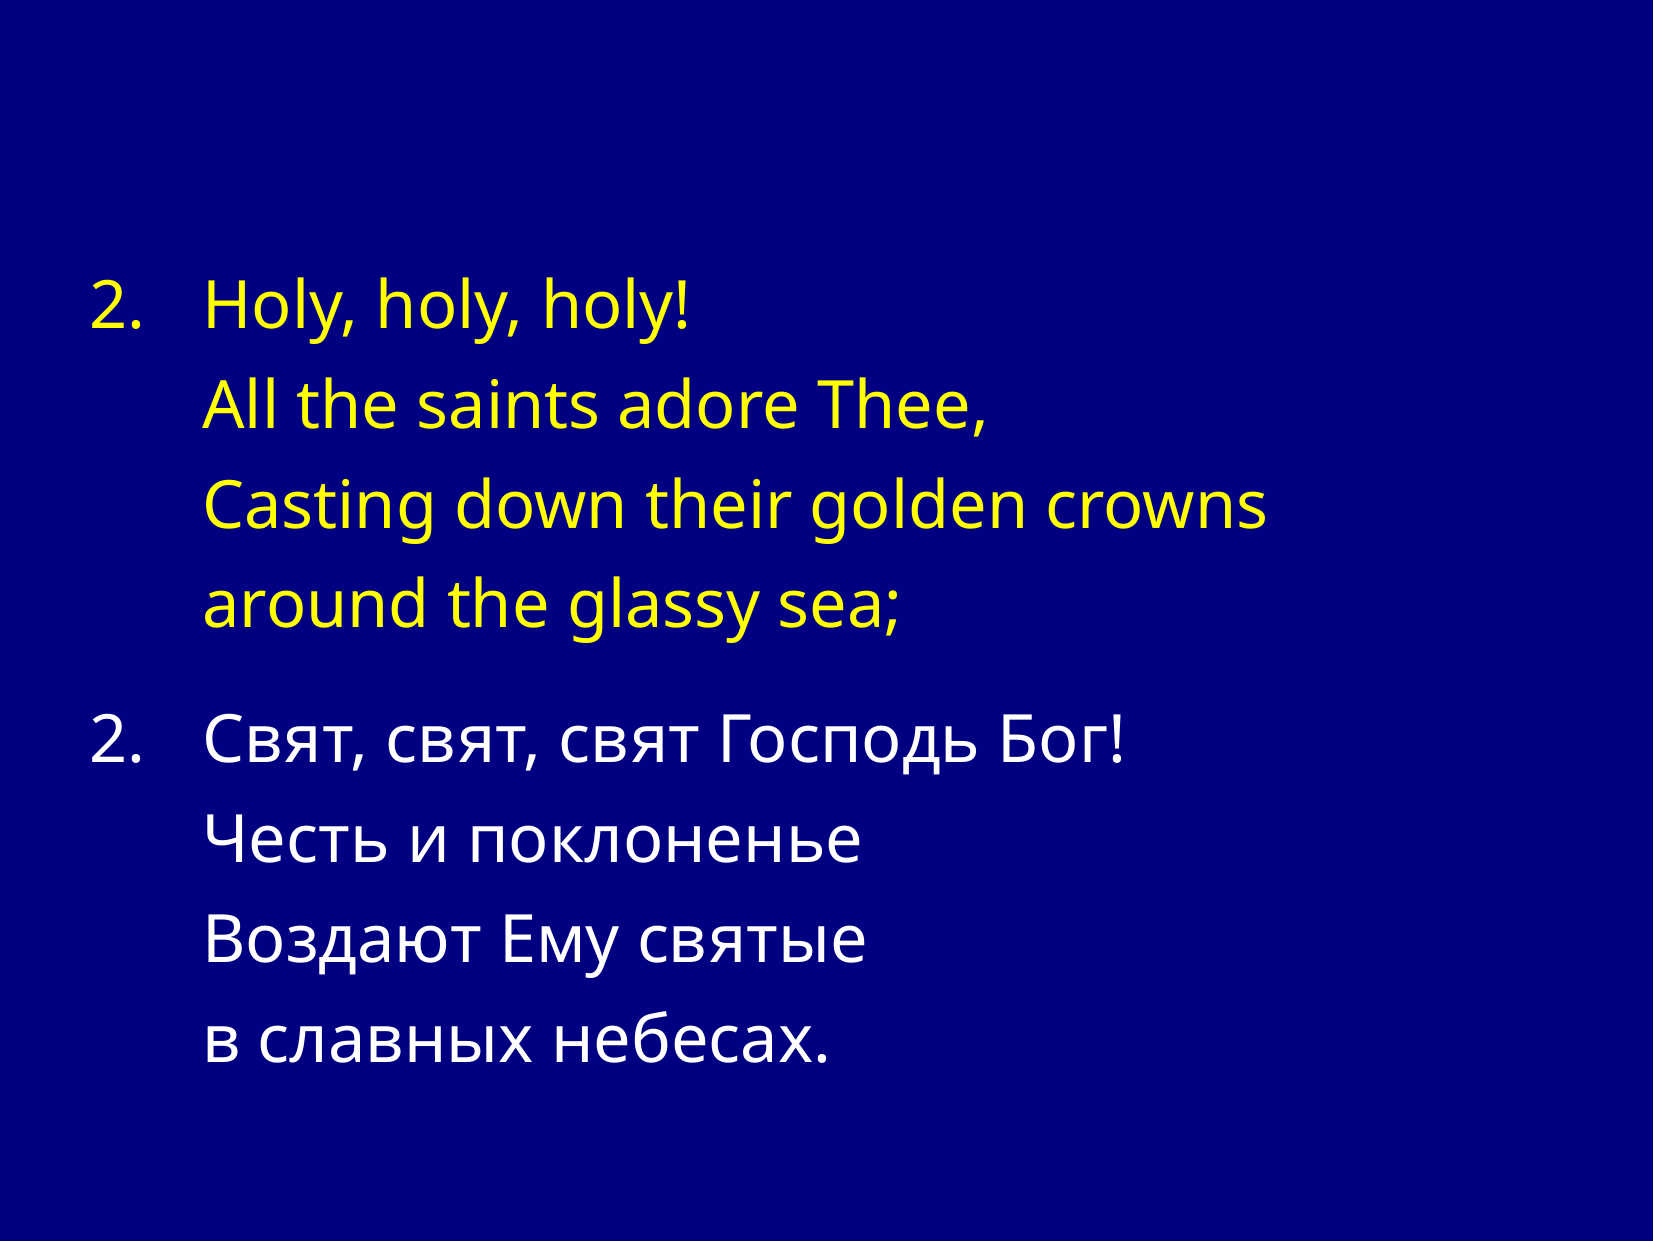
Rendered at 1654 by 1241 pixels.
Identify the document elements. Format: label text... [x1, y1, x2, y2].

text_box 2. Свят, свят, свят Господь Бог! Честь и поклоненье Воздают Ему святые в славных небесах. [75, 675, 1576, 1163]
text_box 2. Holy, holy, holy! All the saints adore Thee, Casting down their golden crowns around the glassy sea; [75, 150, 1576, 638]
